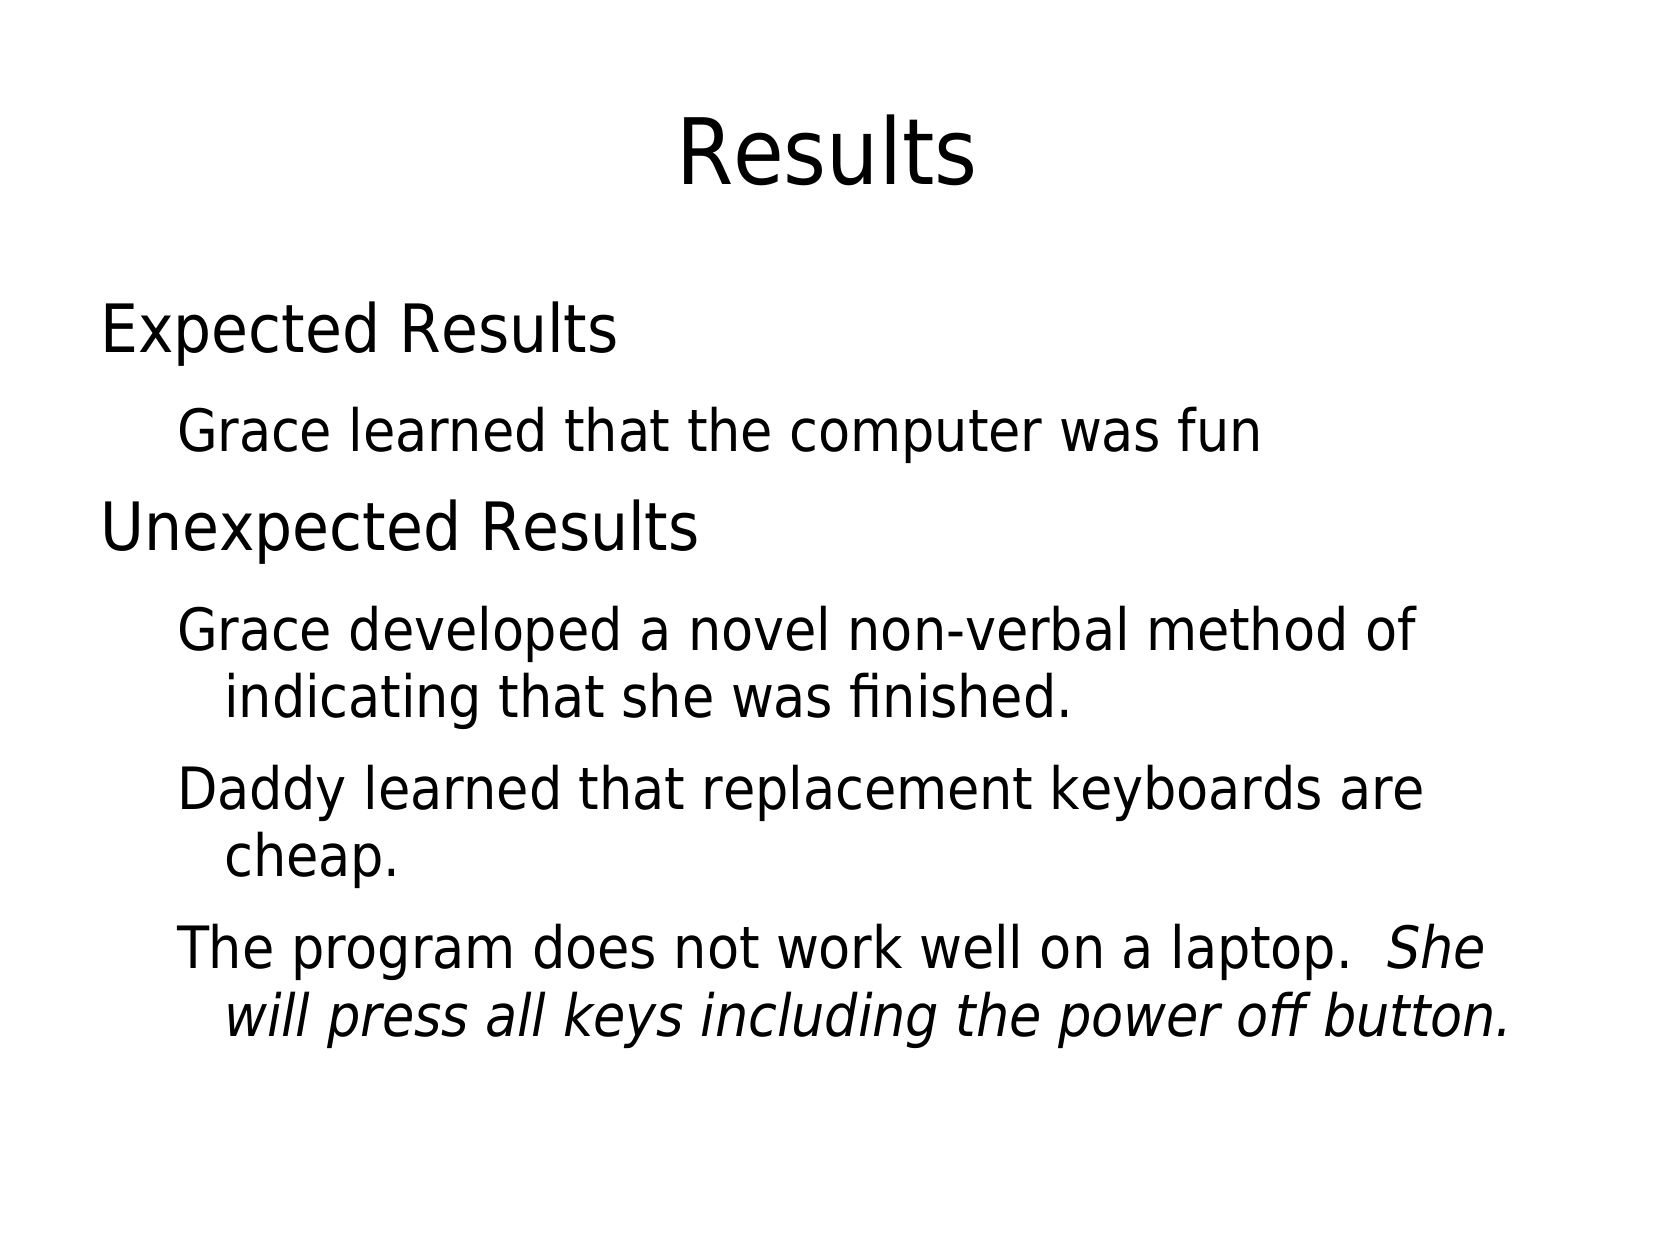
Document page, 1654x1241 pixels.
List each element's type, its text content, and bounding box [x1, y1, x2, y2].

list Expected Results Grace learned that the computer was fun Unexpected Results Grace developed a novel non-verbal method of indicating that she was finished. Daddy learned that replacement keyboards are cheap. The program does not work well on a laptop. She will press all keys including the power off button. [82, 290, 1571, 1109]
title Results [82, 49, 1571, 257]
